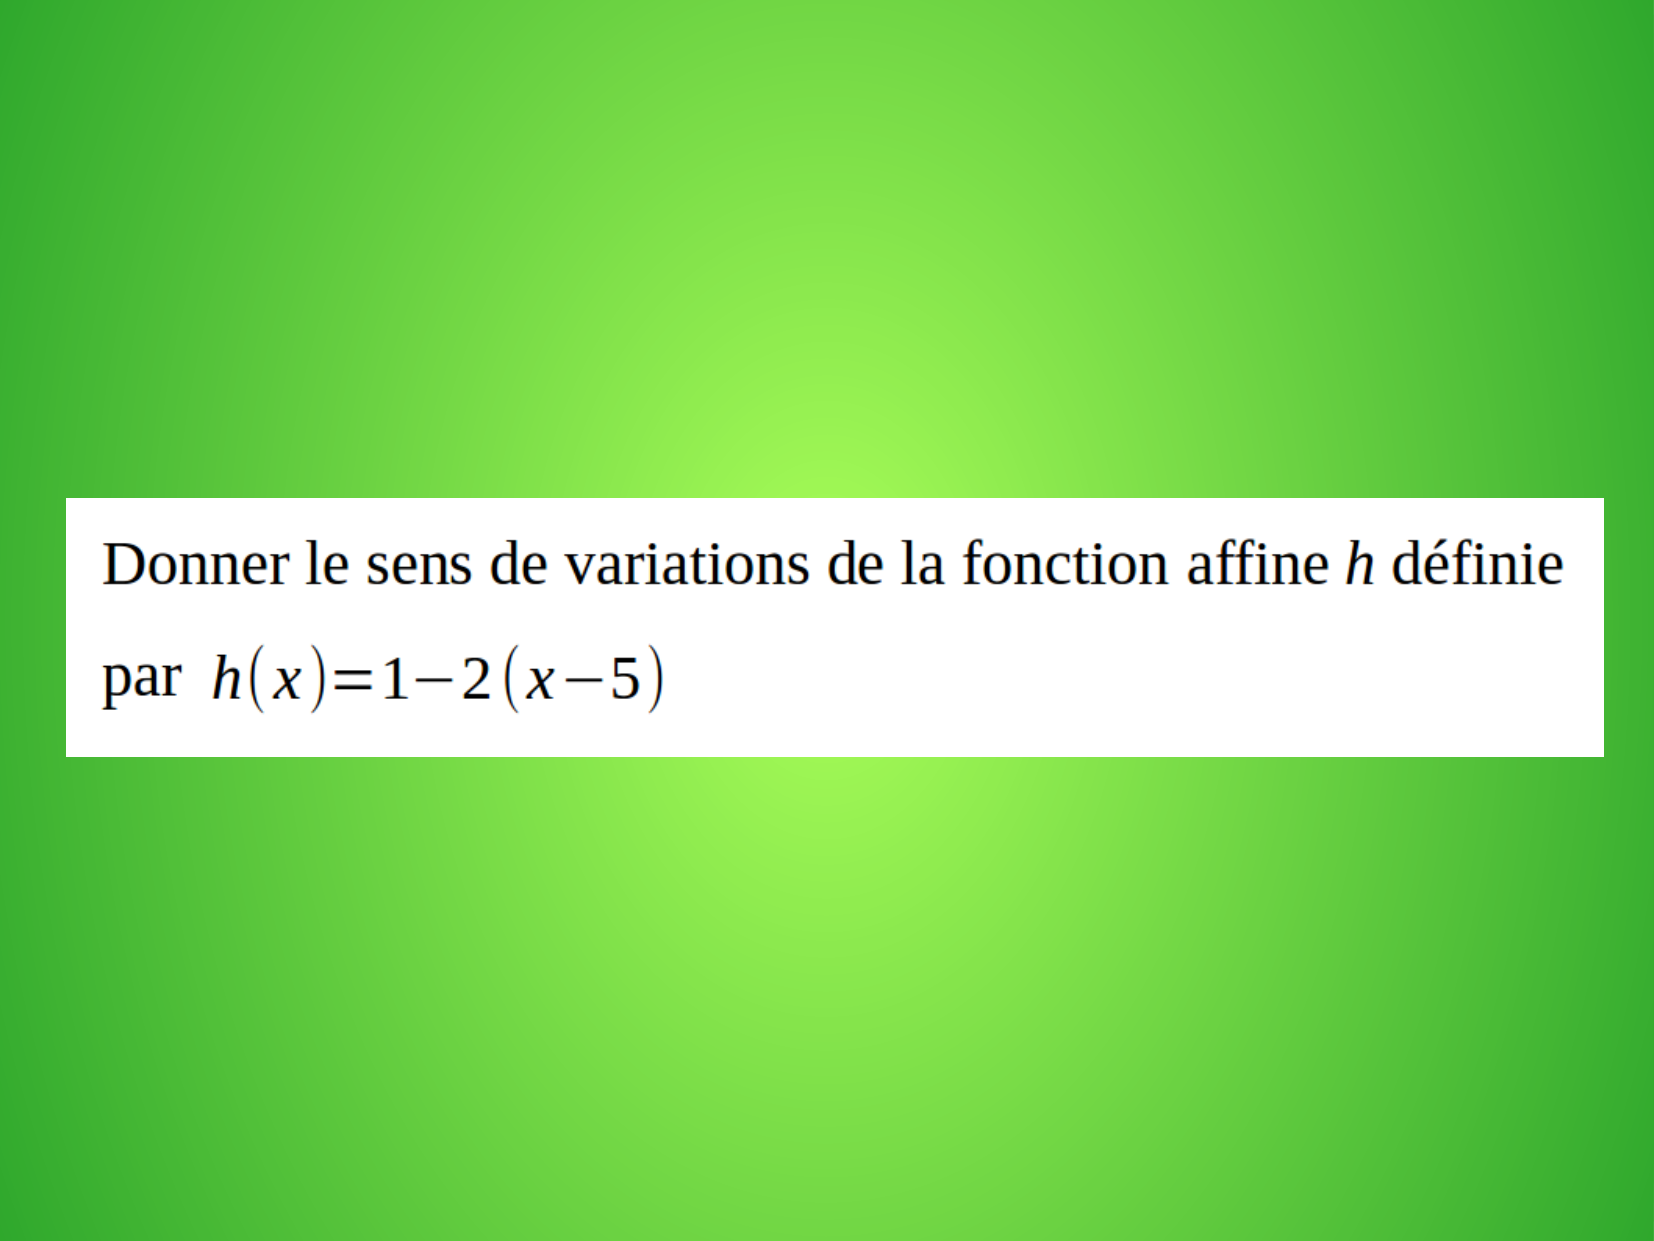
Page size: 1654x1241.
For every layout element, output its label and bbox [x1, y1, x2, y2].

picture [66, 498, 1604, 757]
